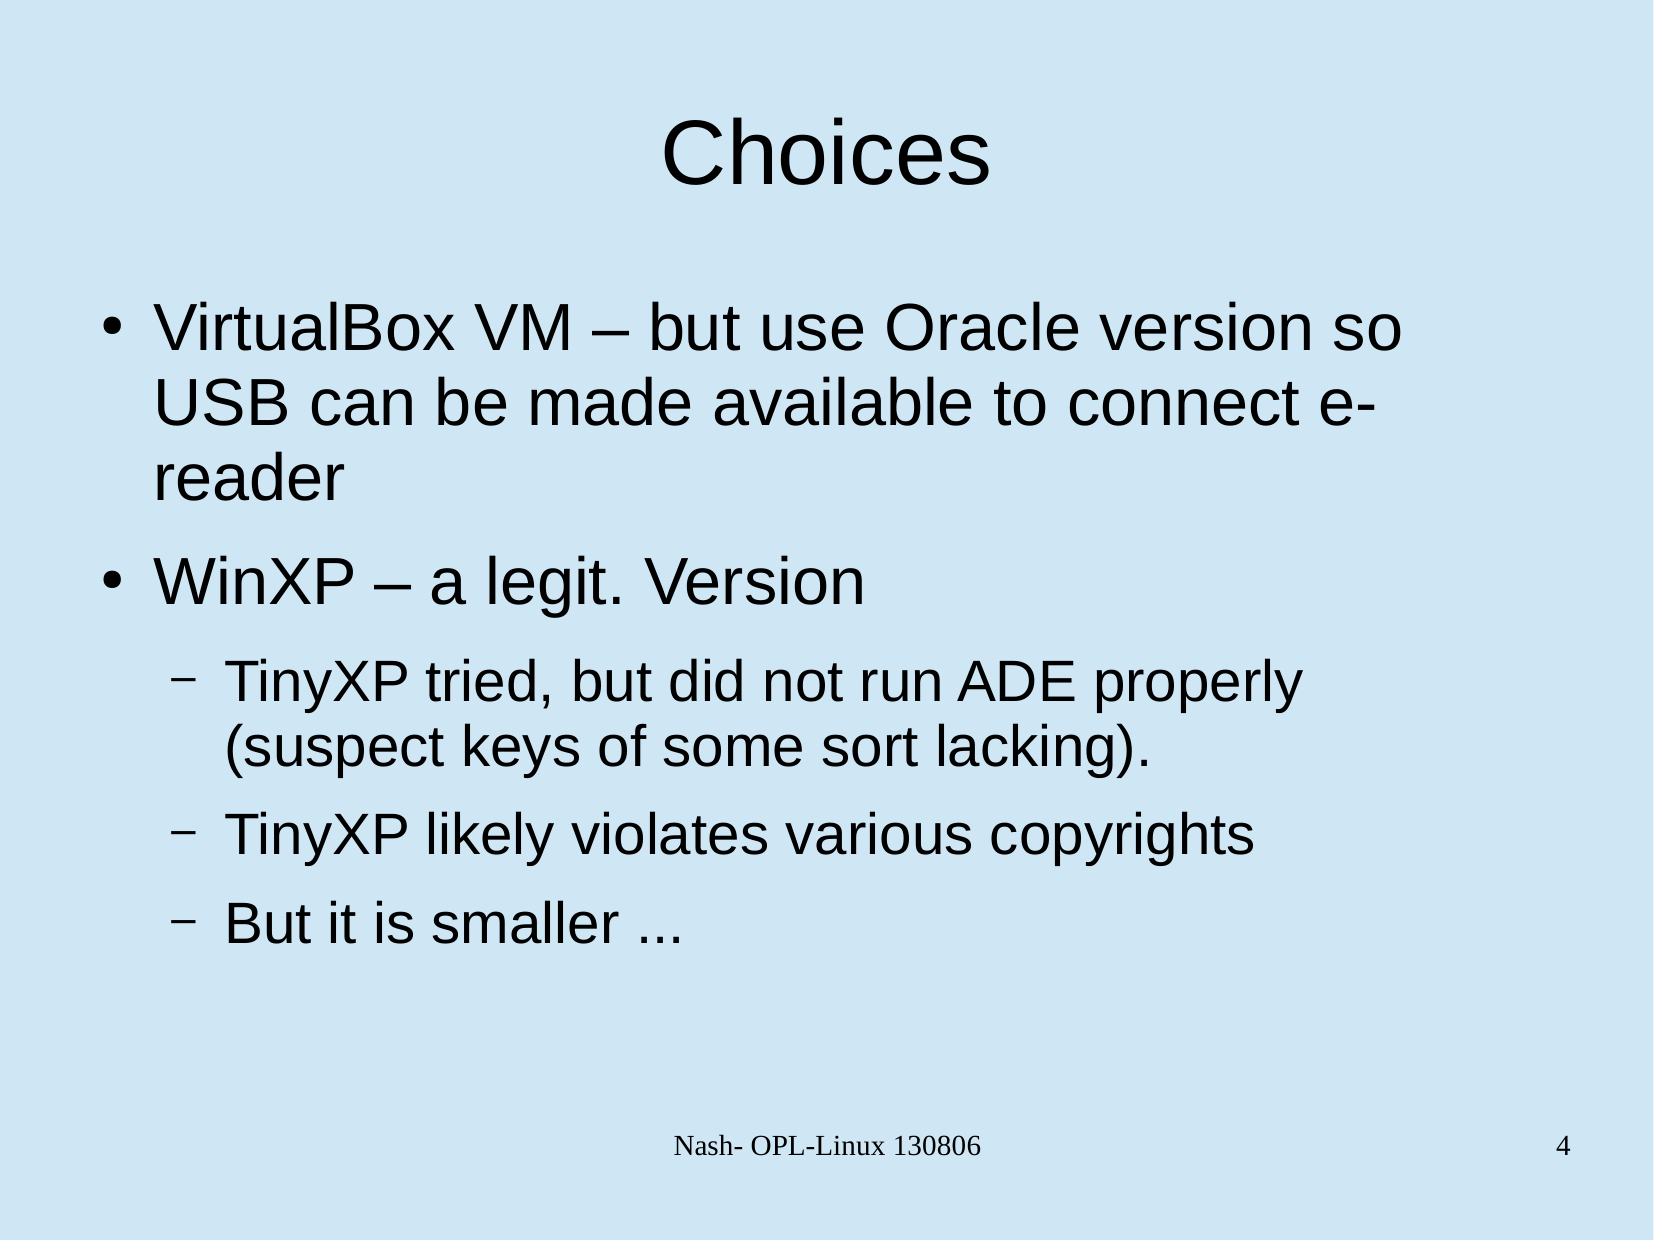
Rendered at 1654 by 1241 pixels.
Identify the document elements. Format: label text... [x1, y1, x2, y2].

list VirtualBox VM – but use Oracle version so USB can be made available to connect e-reader WinXP – a legit. Version TinyXP tried, but did not run ADE properly (suspect keys of some sort lacking). TinyXP likely violates various copyrights But it is smaller ... [82, 290, 1538, 1010]
title Choices [82, 49, 1571, 257]
